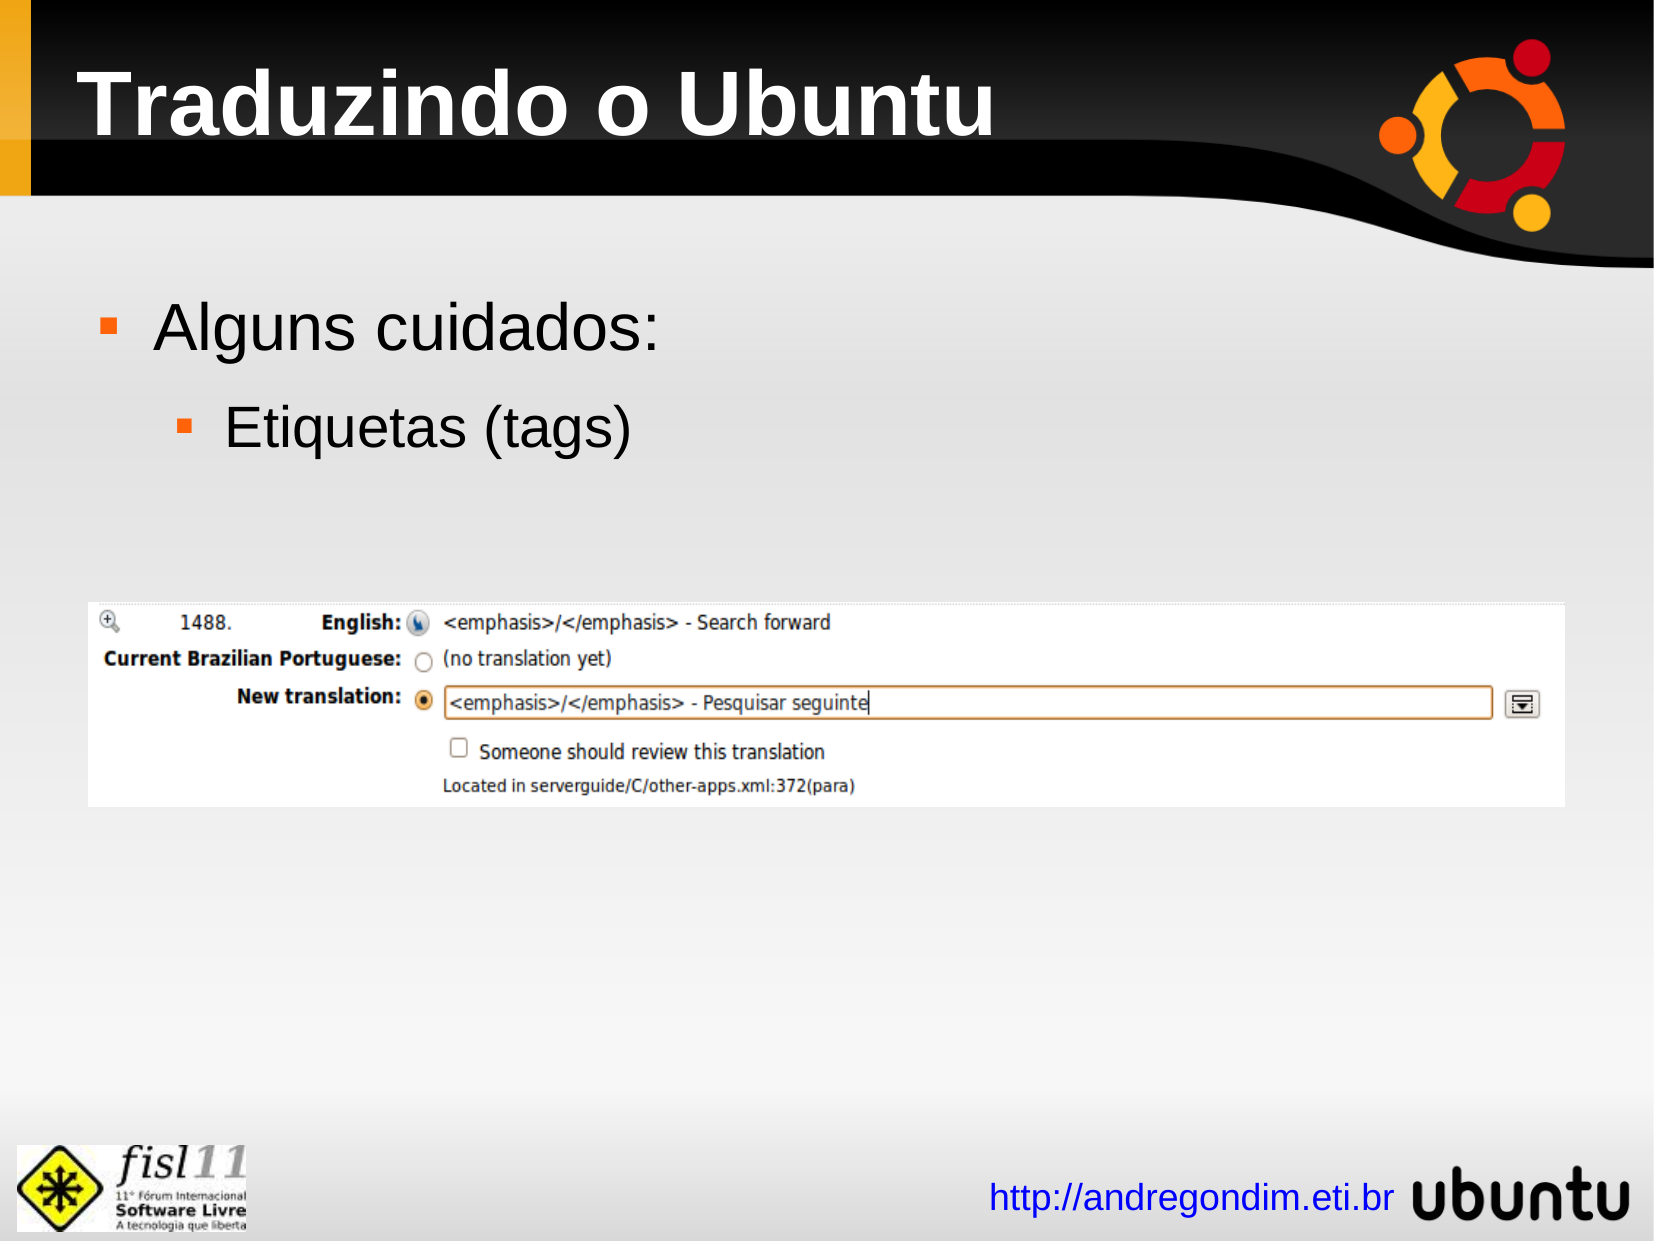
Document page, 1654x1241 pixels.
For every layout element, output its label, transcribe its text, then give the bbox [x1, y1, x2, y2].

list Alguns cuidados: Etiquetas (tags) [82, 290, 1571, 502]
title Traduzindo o Ubuntu [76, 0, 1565, 208]
picture [0, 0, 1654, 1241]
